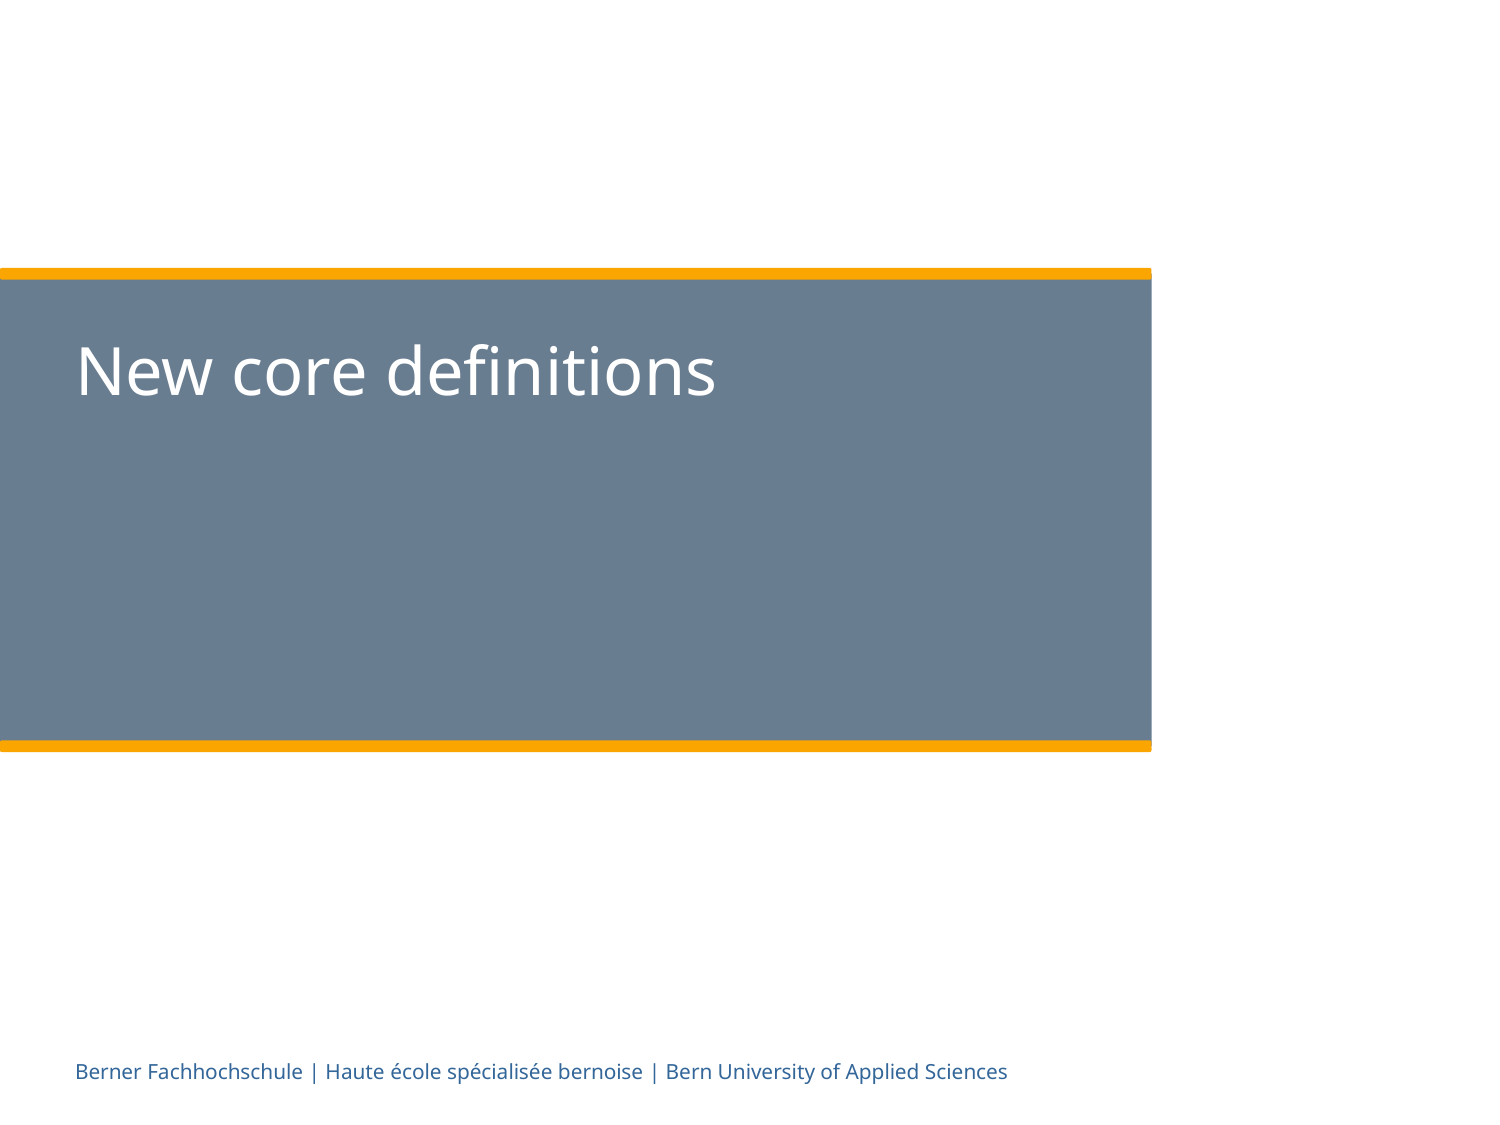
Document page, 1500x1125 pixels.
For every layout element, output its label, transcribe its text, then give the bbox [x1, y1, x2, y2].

title New core definitions [75, 275, 1425, 463]
